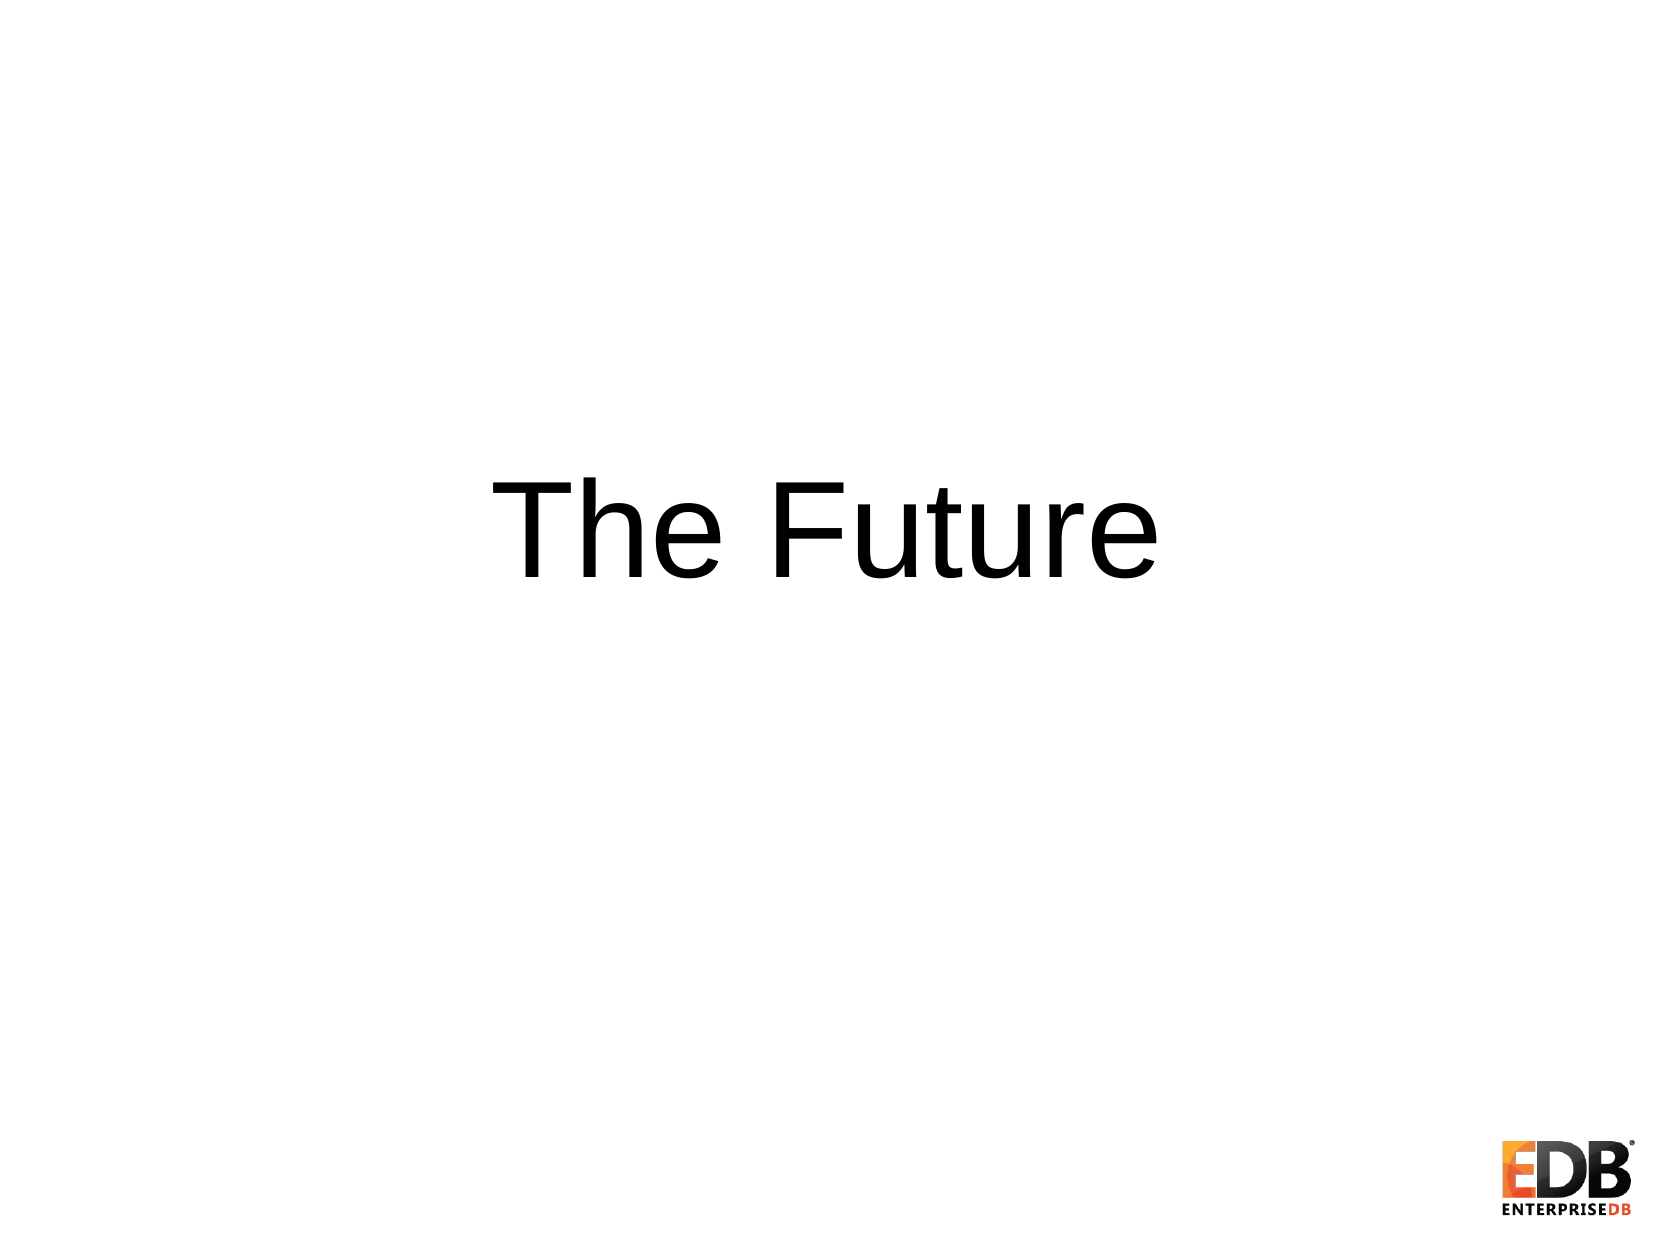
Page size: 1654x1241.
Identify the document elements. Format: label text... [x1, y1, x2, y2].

picture [1500, 1136, 1636, 1216]
subtitle The Future [82, 49, 1571, 1010]
